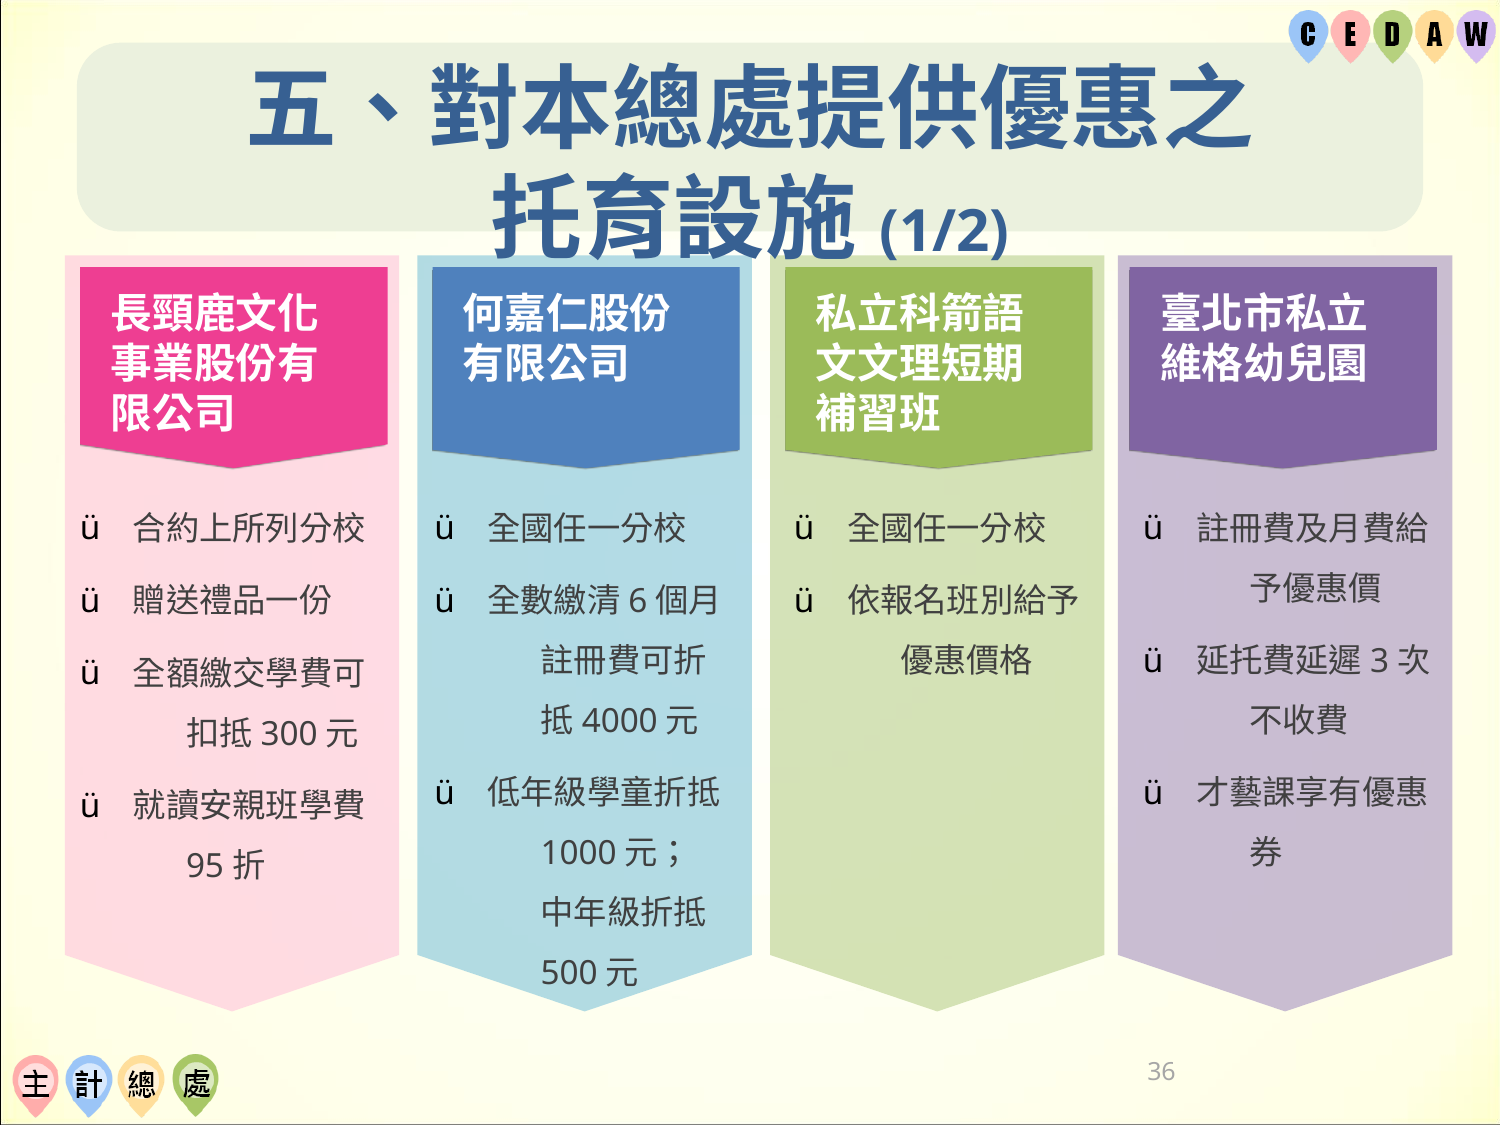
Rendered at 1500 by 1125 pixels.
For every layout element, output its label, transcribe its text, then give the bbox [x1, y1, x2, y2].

text_box 臺北市私立維格幼兒園 [1145, 278, 1424, 396]
text_box [1132, 1042, 1483, 1103]
title 五、對本總處提供優惠之 托育設施(1/2) [75, 42, 1426, 231]
text_box 全國任一分校 依報名班別給予優惠價格 [778, 479, 1098, 690]
text_box 合約上所列分校 贈送禮品一份 全額繳交學費可扣抵300元 就讀安親班學費95折 [64, 479, 384, 897]
text_box [64, 255, 400, 1012]
text_box 私立科箭語文文理短期補習班 [800, 278, 1079, 446]
text_box 長頸鹿文化事業股份有限公司 [95, 278, 374, 446]
text_box [417, 255, 752, 1012]
text_box 註冊費及月費給予優惠價 延托費延遲3次不收費 才藝課享有優惠券 [1127, 479, 1447, 877]
text_box 全國任一分校 全數繳清6個月註冊費可折抵4000元 低年級學童折抵1000元；中年級折抵500元 [419, 479, 739, 945]
text_box [1117, 255, 1453, 1012]
text_box 何嘉仁股份有限公司 [447, 278, 726, 396]
text_box [770, 255, 1105, 1012]
